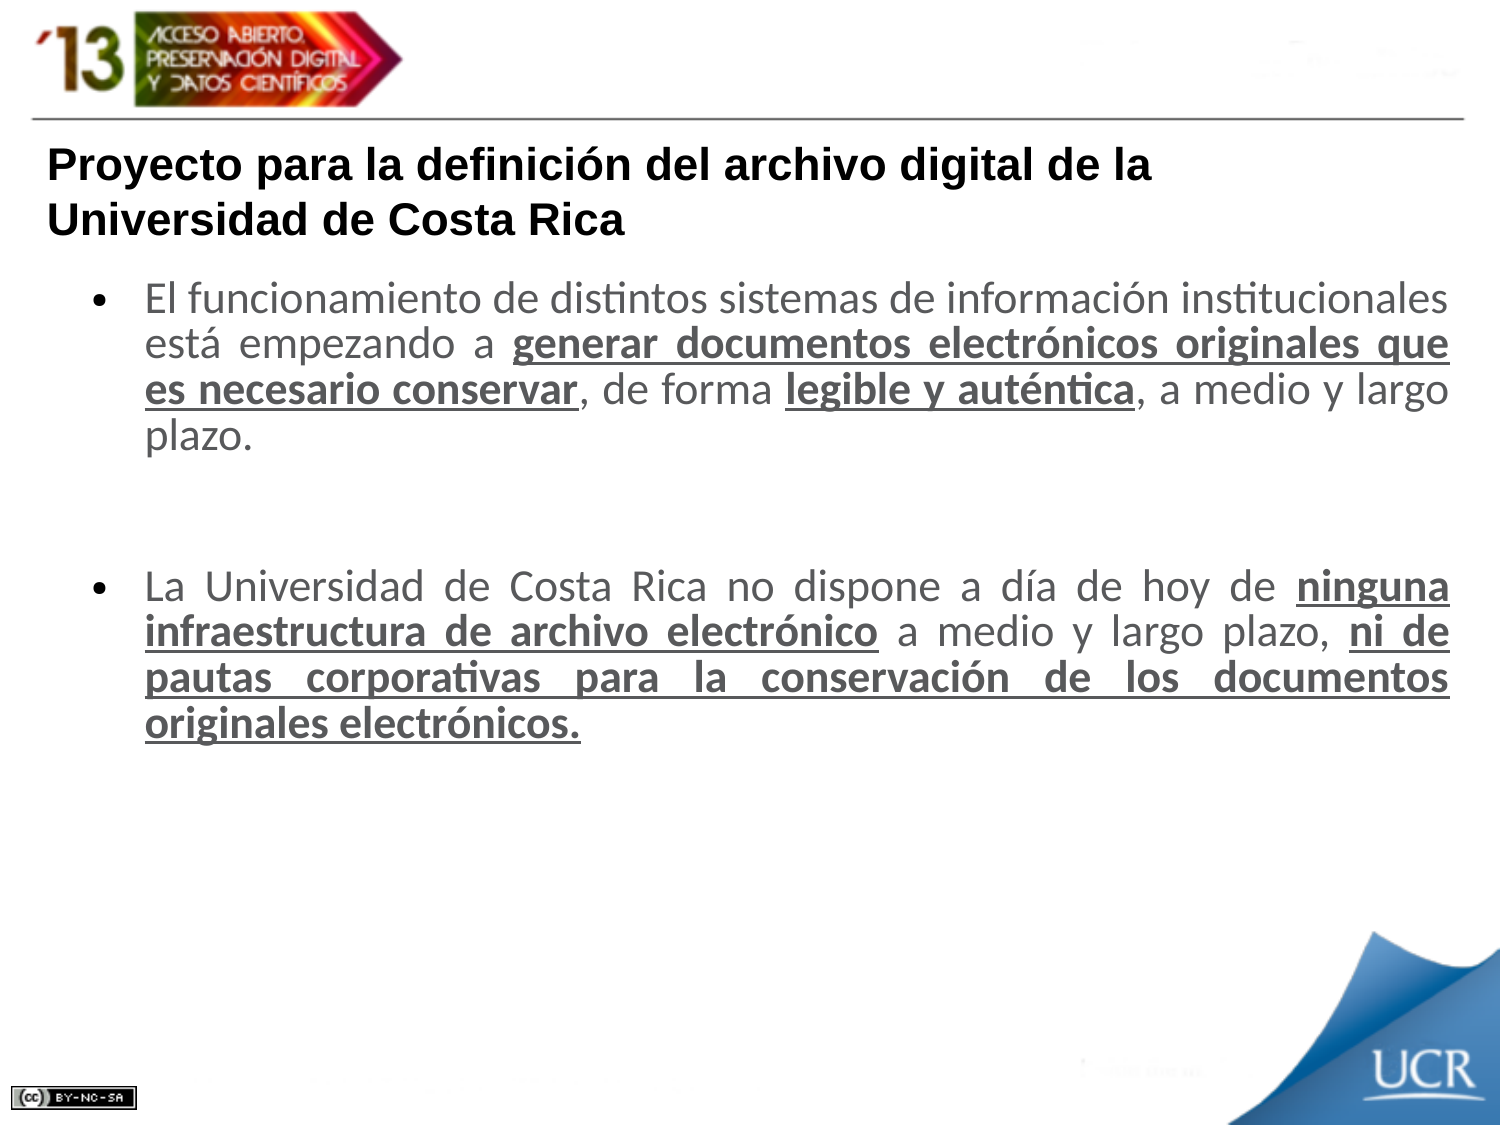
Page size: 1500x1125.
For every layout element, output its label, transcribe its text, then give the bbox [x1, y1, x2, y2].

picture [0, 0, 1500, 1125]
title Proyecto para la definición del archivo digital de la Universidad de Costa Rica [31, 119, 1382, 308]
text_box El funcionamiento de distintos sistemas de información institucionales está empezando a generar documentos electrónicos originales que es necesario conservar, de forma legible y auténtica, a medio y largo plazo. La Universidad de Costa Rica no dispone a día de hoy de ninguna infraestructura de archivo electrónico a medio y largo plazo, ni de pautas corporativas para la conservación de los documentos originales electrónicos. [59, 271, 1465, 932]
